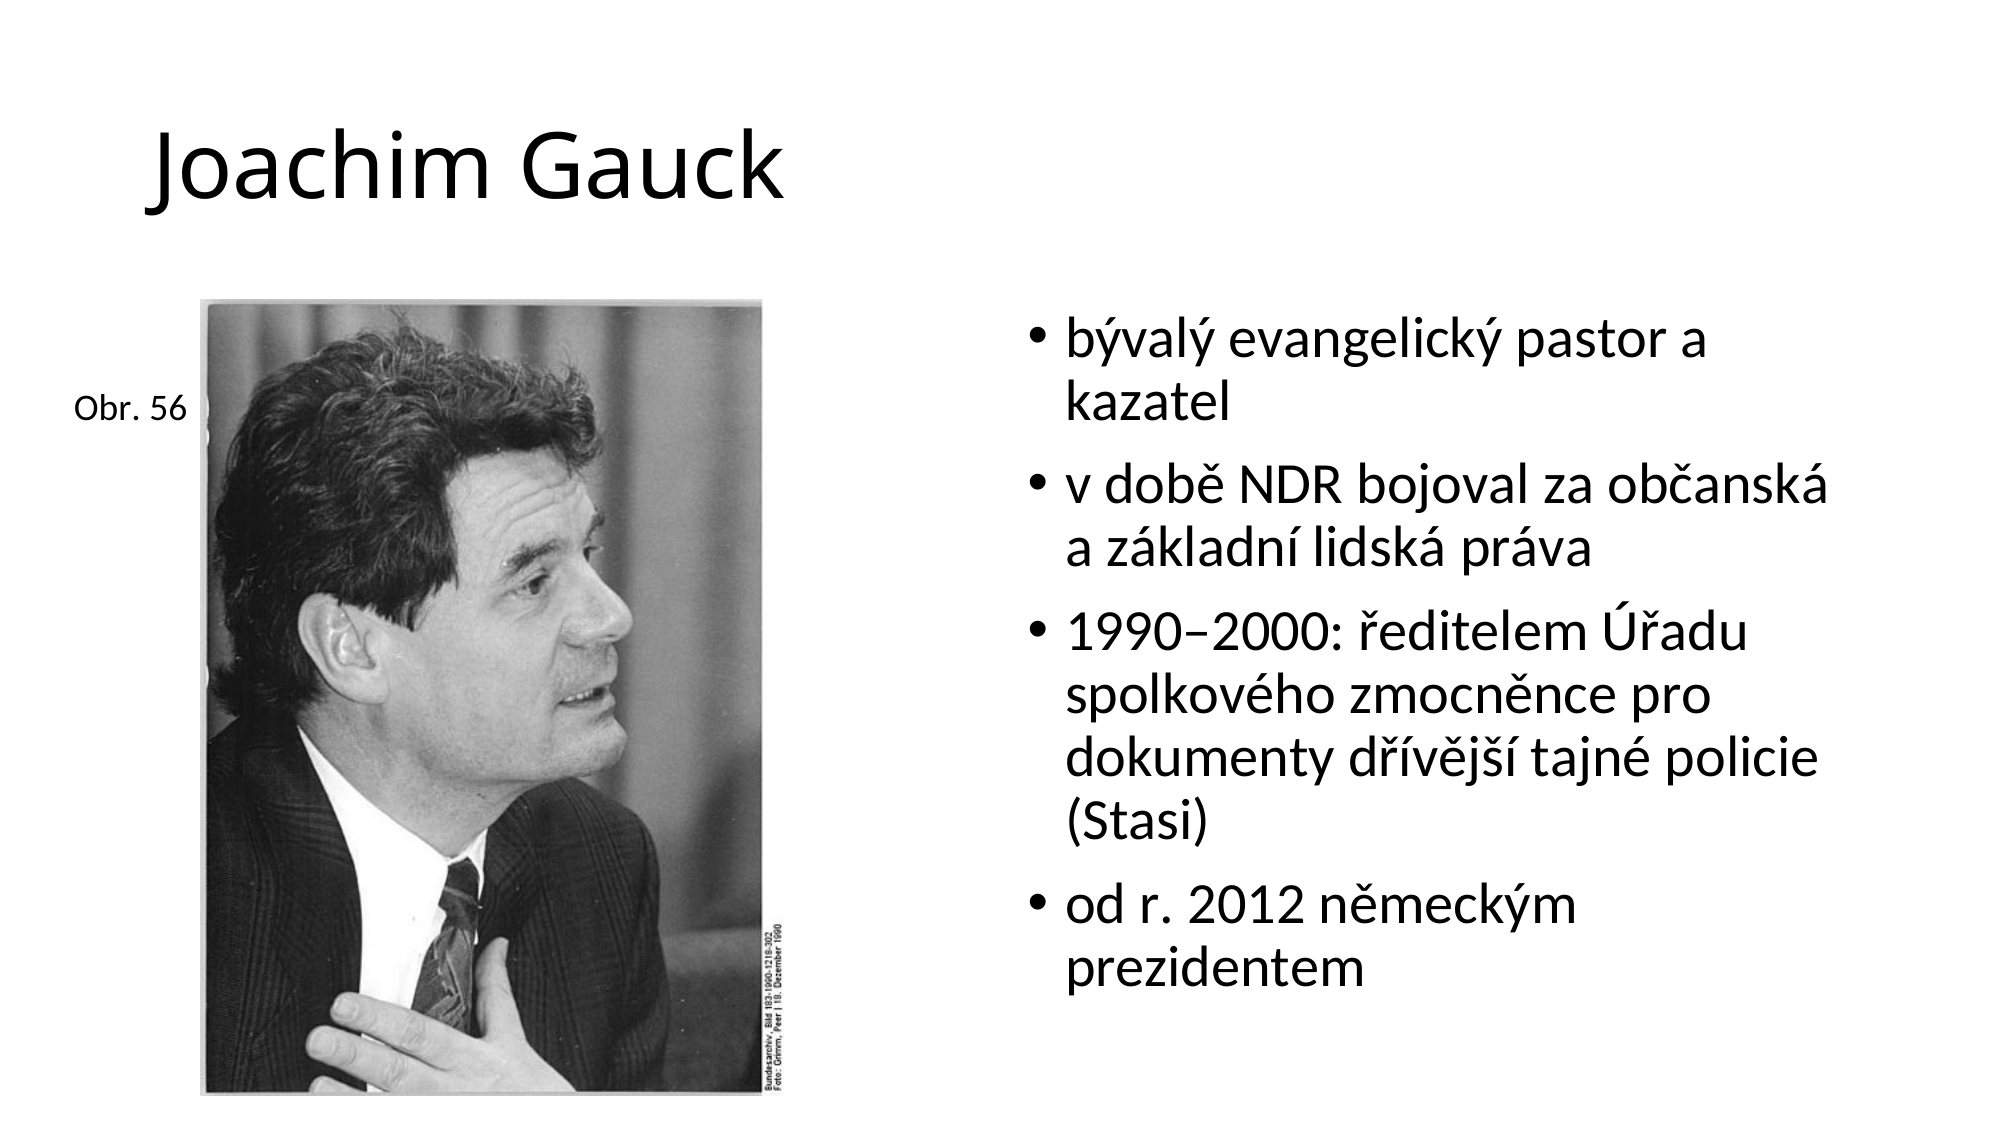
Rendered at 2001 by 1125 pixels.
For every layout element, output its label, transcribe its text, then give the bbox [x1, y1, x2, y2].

list bývalý evangelický pastor a kazatel v době NDR bojoval za občanská a základní lidská práva 1990–2000: ředitelem Úřadu spolkového zmocněnce pro dokumenty dřívější tajné policie (Stasi) od r. 2012 německým prezidentem [1012, 299, 1863, 1014]
text_box Obr. 56 [59, 374, 230, 436]
text_box [200, 299, 784, 1096]
title Joachim Gauck [137, 59, 1863, 278]
